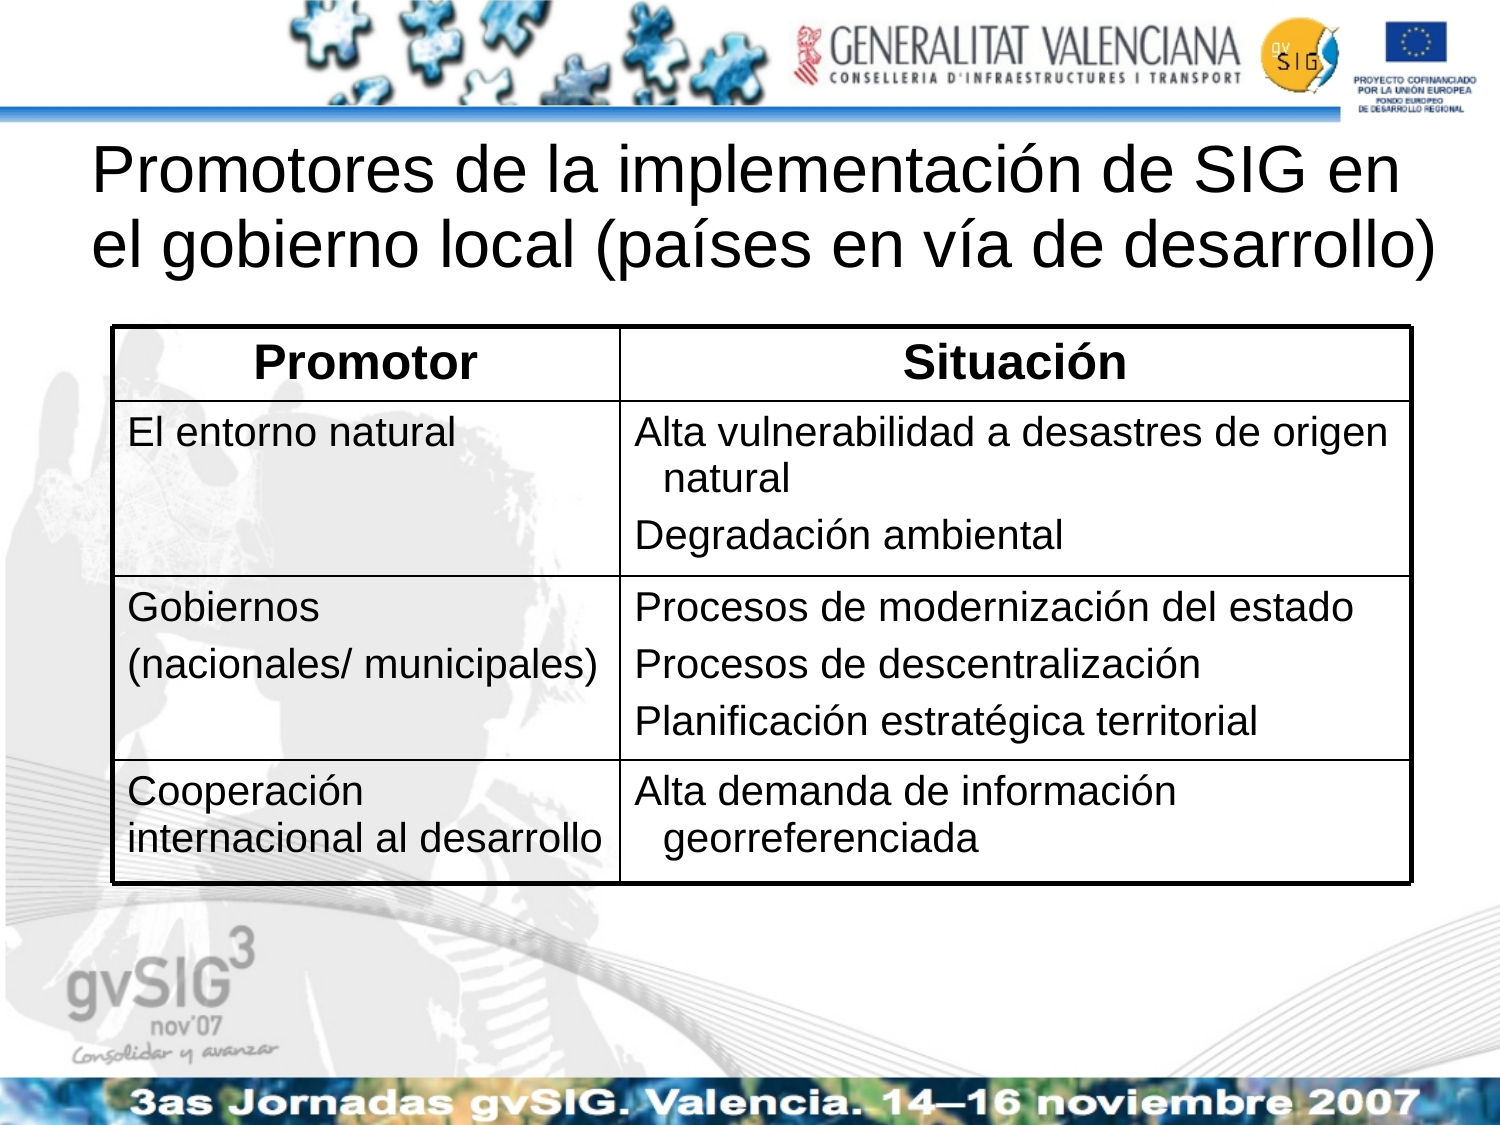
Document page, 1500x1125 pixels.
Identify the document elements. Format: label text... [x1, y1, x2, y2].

text_box Alta demanda de información georreferenciada [621, 761, 1409, 881]
text_box Procesos de modernización del estado Procesos de descentralización Planificación estratégica territorial [621, 577, 1409, 759]
text_box Gobiernos (nacionales/ municipales) [115, 577, 619, 759]
text_box Promotor [115, 329, 619, 400]
title Promotores de la implementación de SIG en el gobierno local (países en vía de desarrollo) [76, 113, 1459, 302]
text_box Alta vulnerabilidad a desastres de origen natural Degradación ambiental [621, 402, 1409, 575]
text_box El entorno natural [115, 402, 619, 575]
text_box Cooperación internacional al desarrollo [115, 761, 619, 881]
text_box Situación [621, 329, 1409, 400]
picture [0, 0, 1500, 1125]
